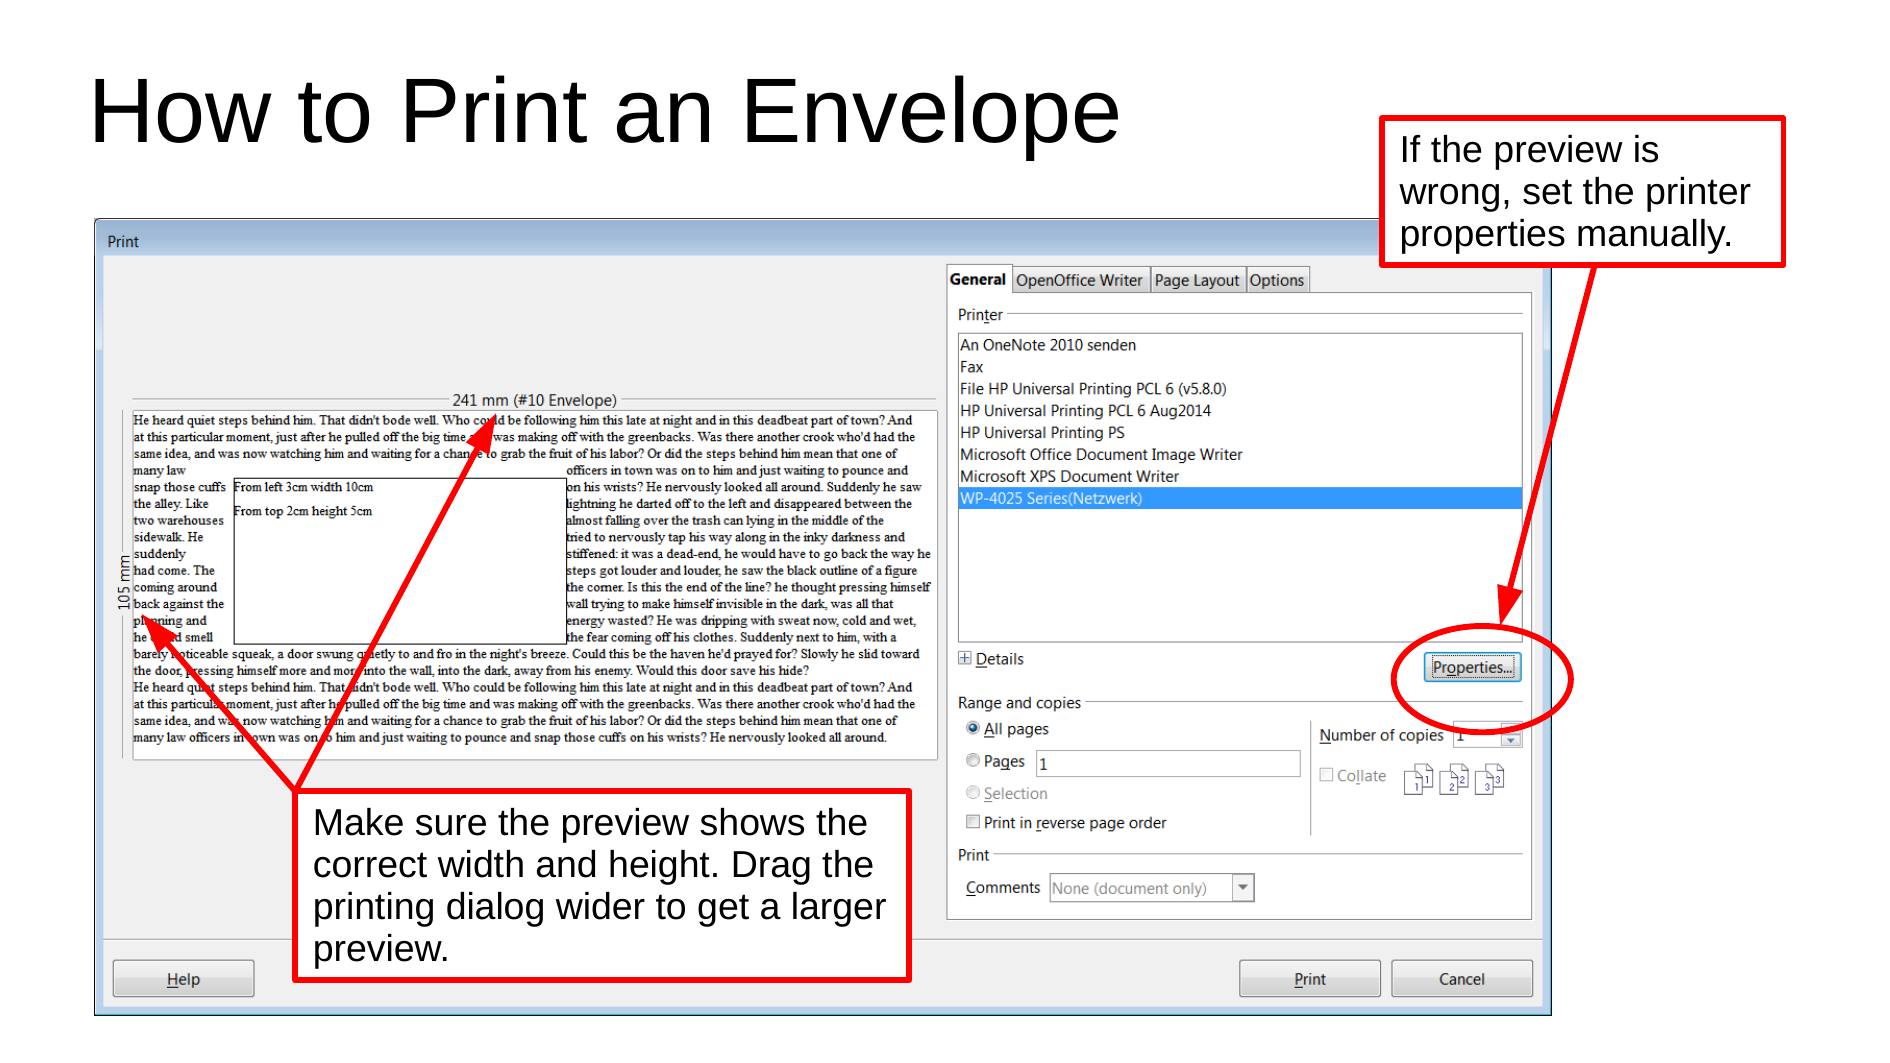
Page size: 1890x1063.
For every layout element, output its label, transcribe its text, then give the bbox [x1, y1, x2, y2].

picture [1502, 444, 1552, 641]
title How to Print an Envelope [59, 29, 1831, 266]
picture [94, 218, 1552, 1016]
picture [1397, 629, 1552, 729]
text_box Make sure the preview shows the correct width and height. Drag the printing dialog wider to get a larger preview. [295, 791, 910, 981]
text_box If the preview is wrong, set the printer properties manually. [1381, 118, 1784, 265]
